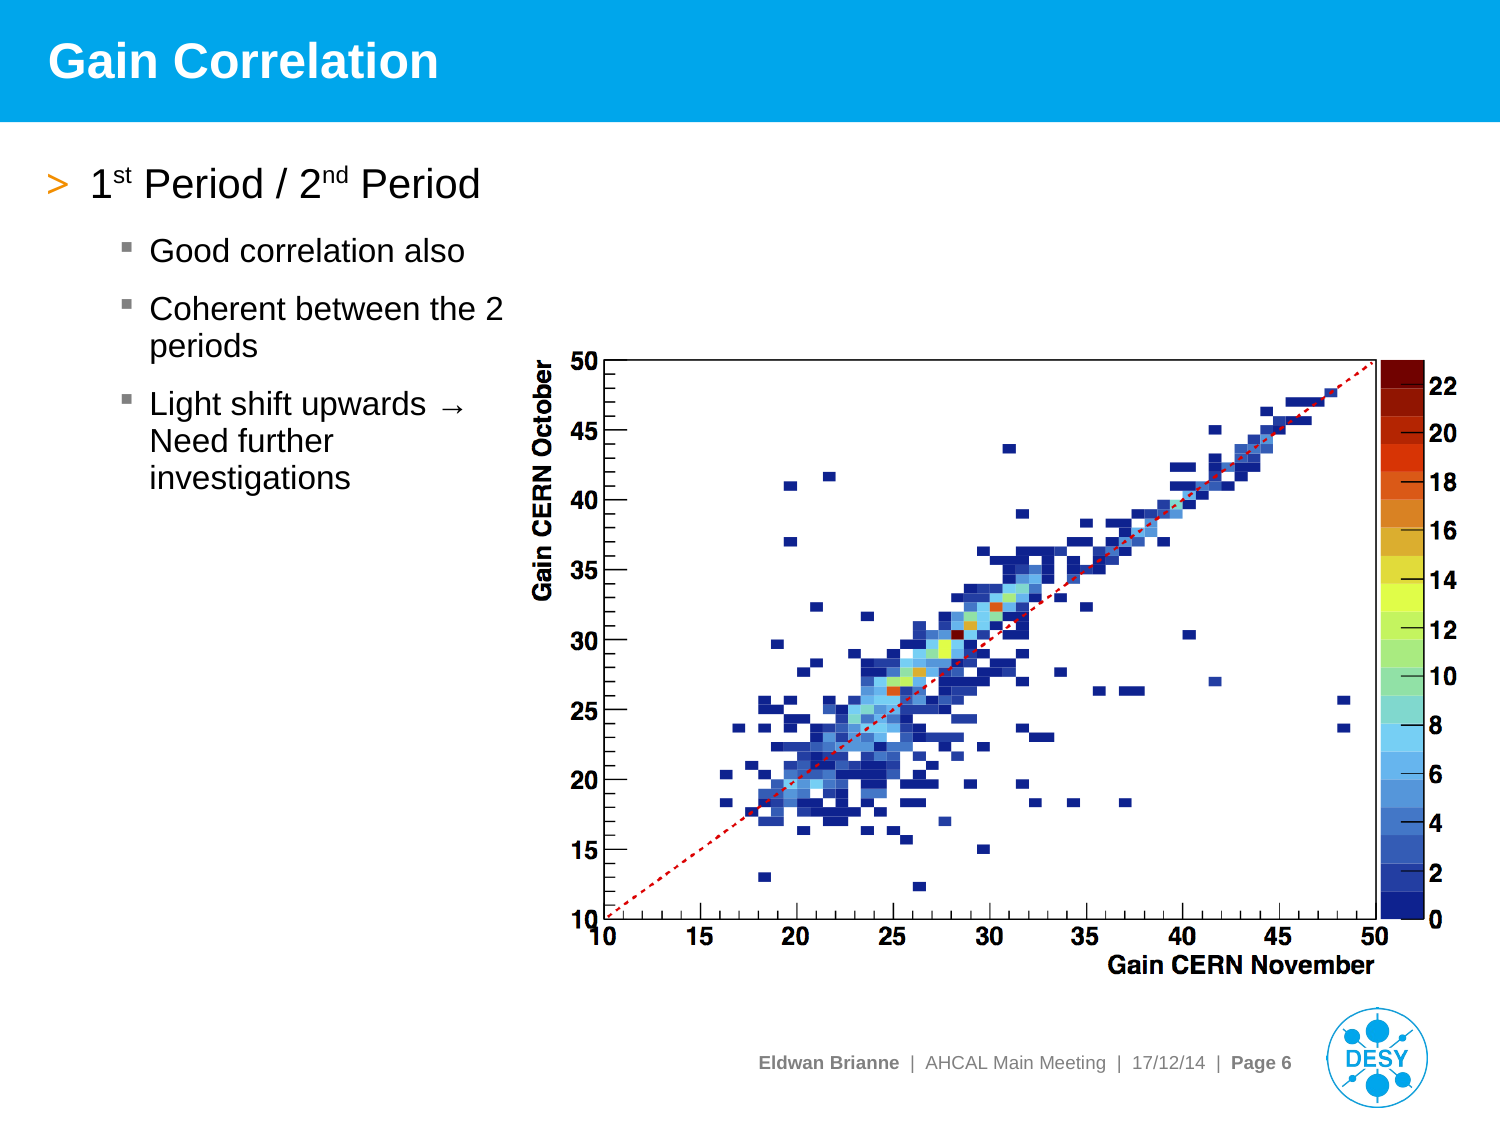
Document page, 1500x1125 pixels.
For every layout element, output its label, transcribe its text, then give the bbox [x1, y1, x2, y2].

picture [507, 291, 1472, 989]
picture [1326, 1007, 1428, 1108]
title Gain Correlation [47, 16, 1446, 107]
list 1st Period / 2nd Period Good correlation also Coherent between the 2 periods Light shift upwards → Need further investigations [46, 160, 518, 1013]
